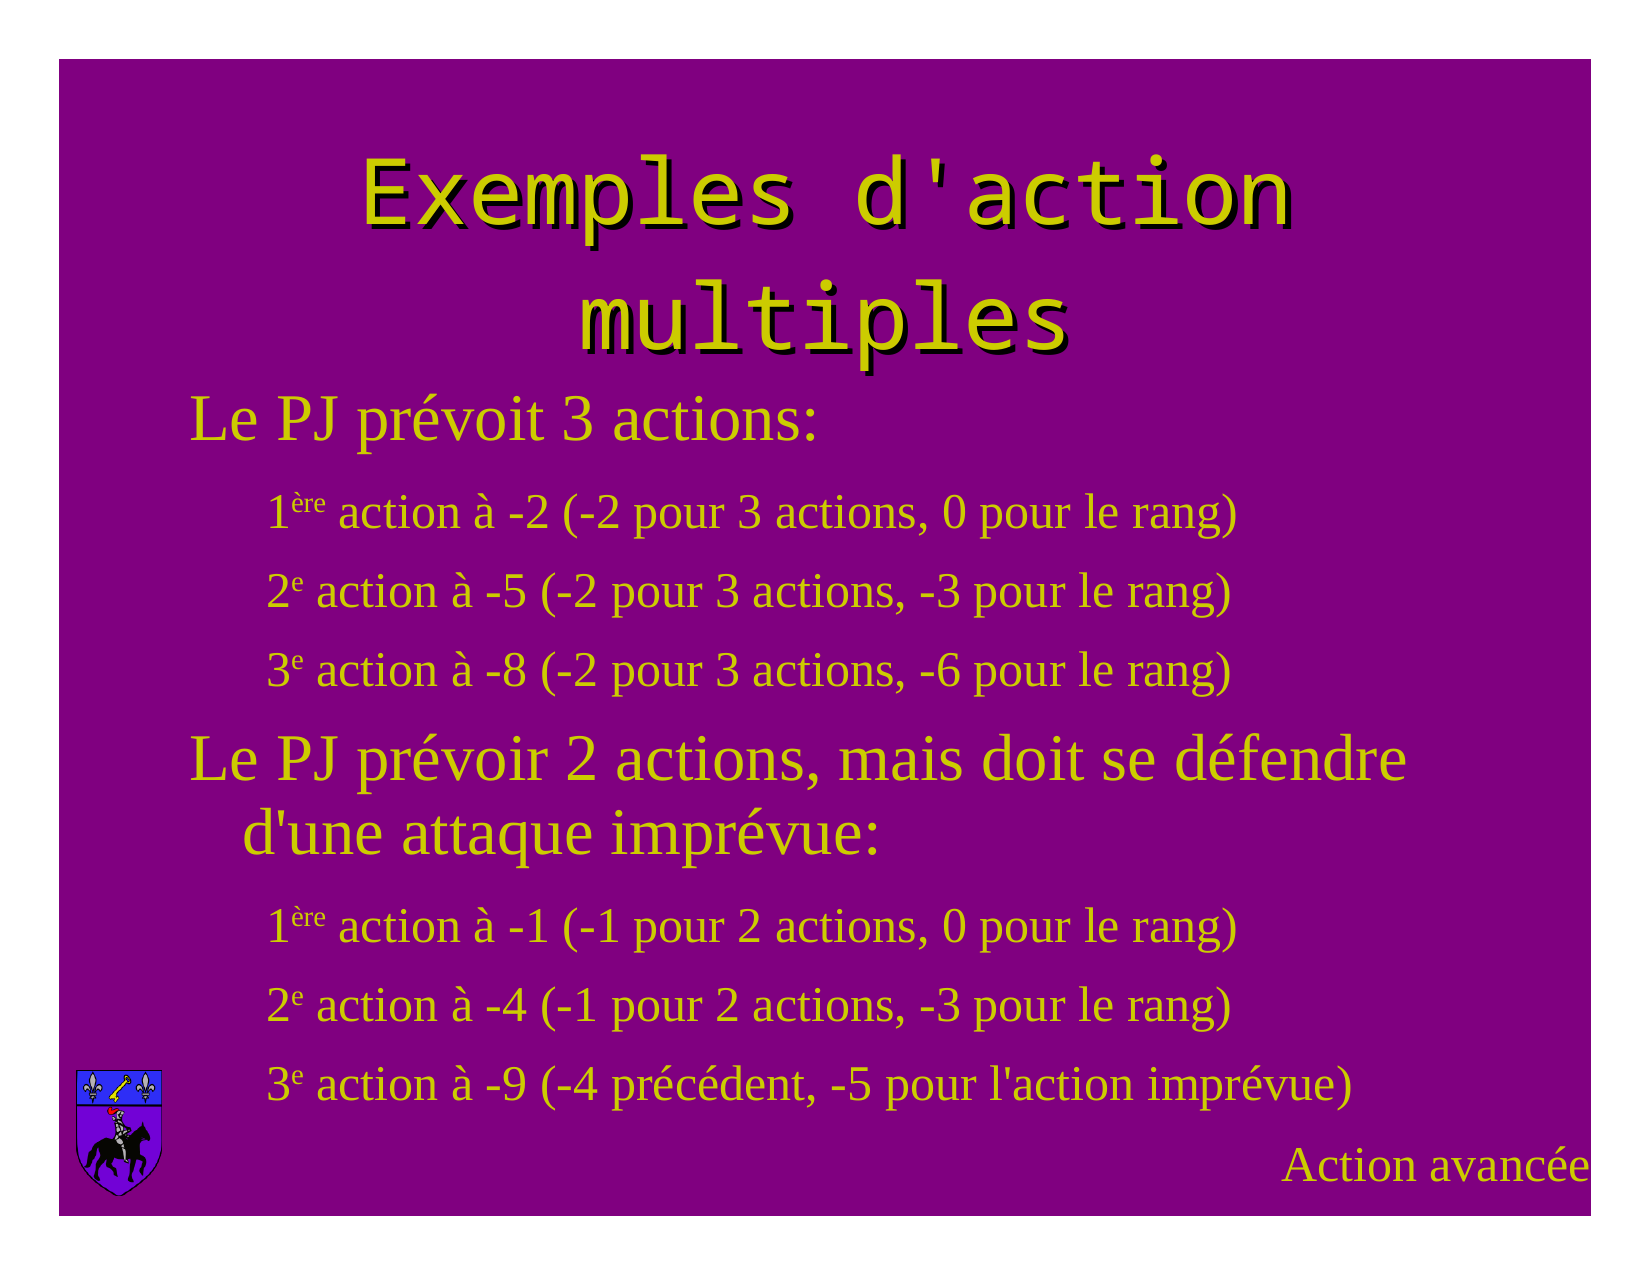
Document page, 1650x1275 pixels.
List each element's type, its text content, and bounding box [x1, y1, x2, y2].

title Exemples d'action multiples [171, 155, 1480, 349]
text_box Action avancée [1196, 1137, 1592, 1193]
list Le PJ prévoit 3 actions: 1ère action à -2 (-2 pour 3 actions, 0 pour le rang) 2e action à -5 (-2 pour 3 actions, -3 pour le rang) 3e action à -8 (-2 pour 3 actions, -6 pour le rang) Le PJ prévoir 2 actions, mais doit se défendre d'une attaque imprévue: 1ère action à -1 (-1 pour 2 actions, 0 pour le rang) 2e action à -4 (-1 pour 2 actions, -3 pour le rang) 3e action à -9 (-4 précédent, -5 pour l'action imprévue) [171, 380, 1480, 1127]
picture [76, 1070, 162, 1196]
